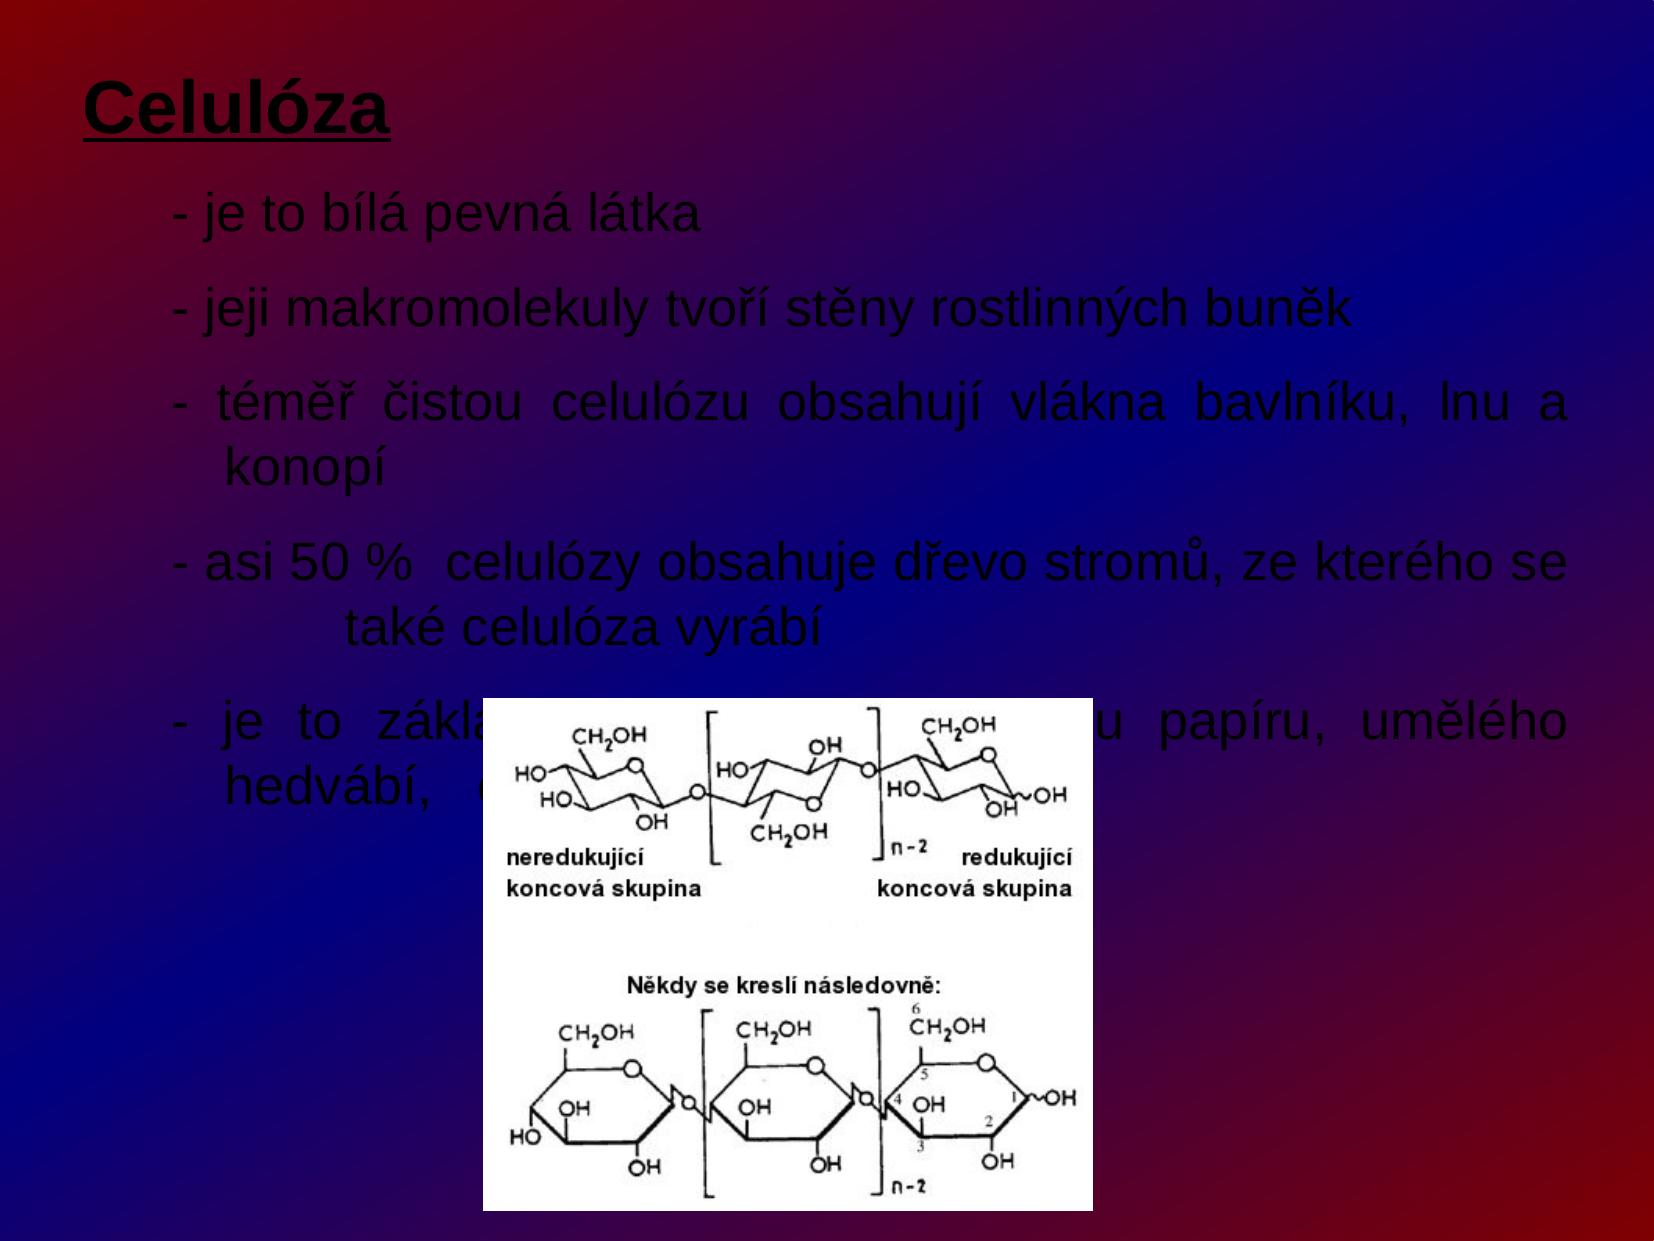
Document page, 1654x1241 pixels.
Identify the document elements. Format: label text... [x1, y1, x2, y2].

title Celulóza [82, 0, 1571, 177]
list - je to bílá pevná látka - jeji makromolekuly tvoří stěny rostlinných buněk - téměř čistou celulózu obsahují vlákna bavlníku, lnu a konopí - asi 50 % celulózy obsahuje dřevo stromů, ze kterého se také celulóza vyrábí - je to základní surovina pro výrobu papíru, umělého hedvábí, celofánu atd. [82, 177, 1571, 996]
picture [483, 698, 1093, 1211]
